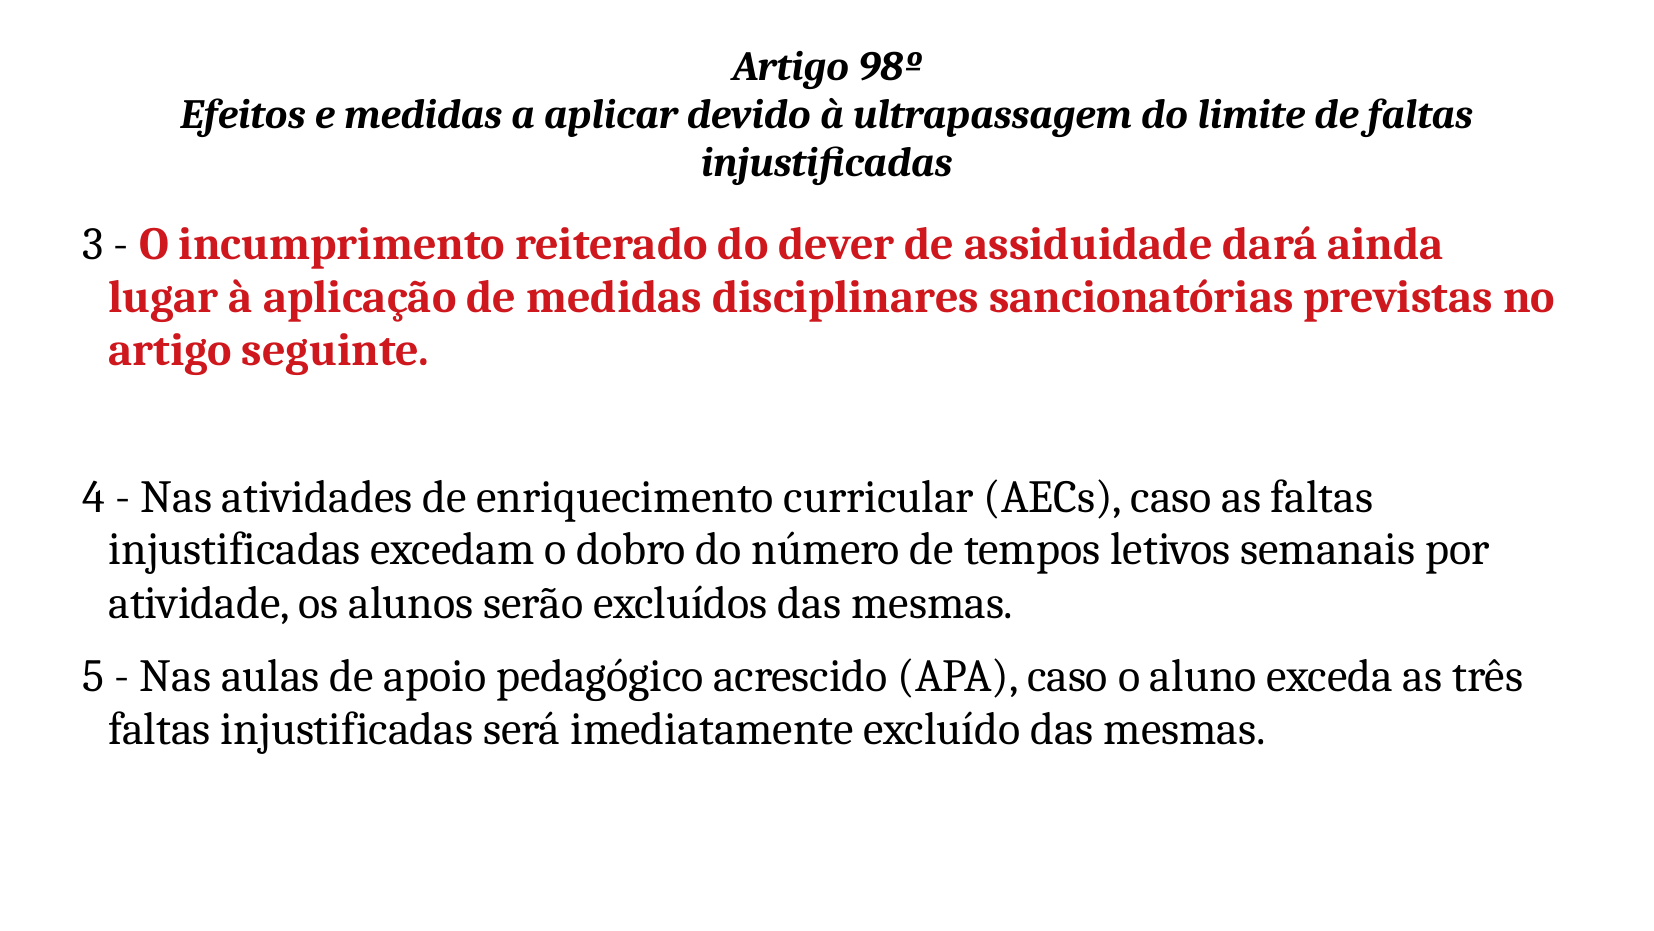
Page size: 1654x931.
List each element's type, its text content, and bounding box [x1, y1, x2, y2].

list 3 - O incumprimento reiterado do dever de assiduidade dará ainda lugar à aplicação de medidas disciplinares sancionatórias previstas no artigo seguinte. 4 - Nas atividades de enriquecimento curricular (AECs), caso as faltas injustificadas excedam o dobro do número de tempos letivos semanais por atividade, os alunos serão excluídos das mesmas. 5 - Nas aulas de apoio pedagógico acrescido (APA), caso o aluno exceda as três faltas injustificadas será imediatamente excluído das mesmas. [82, 217, 1571, 758]
title Artigo 98º Efeitos e medidas a aplicar devido à ultrapassagem do limite de faltas injustificadas [82, 37, 1571, 193]
